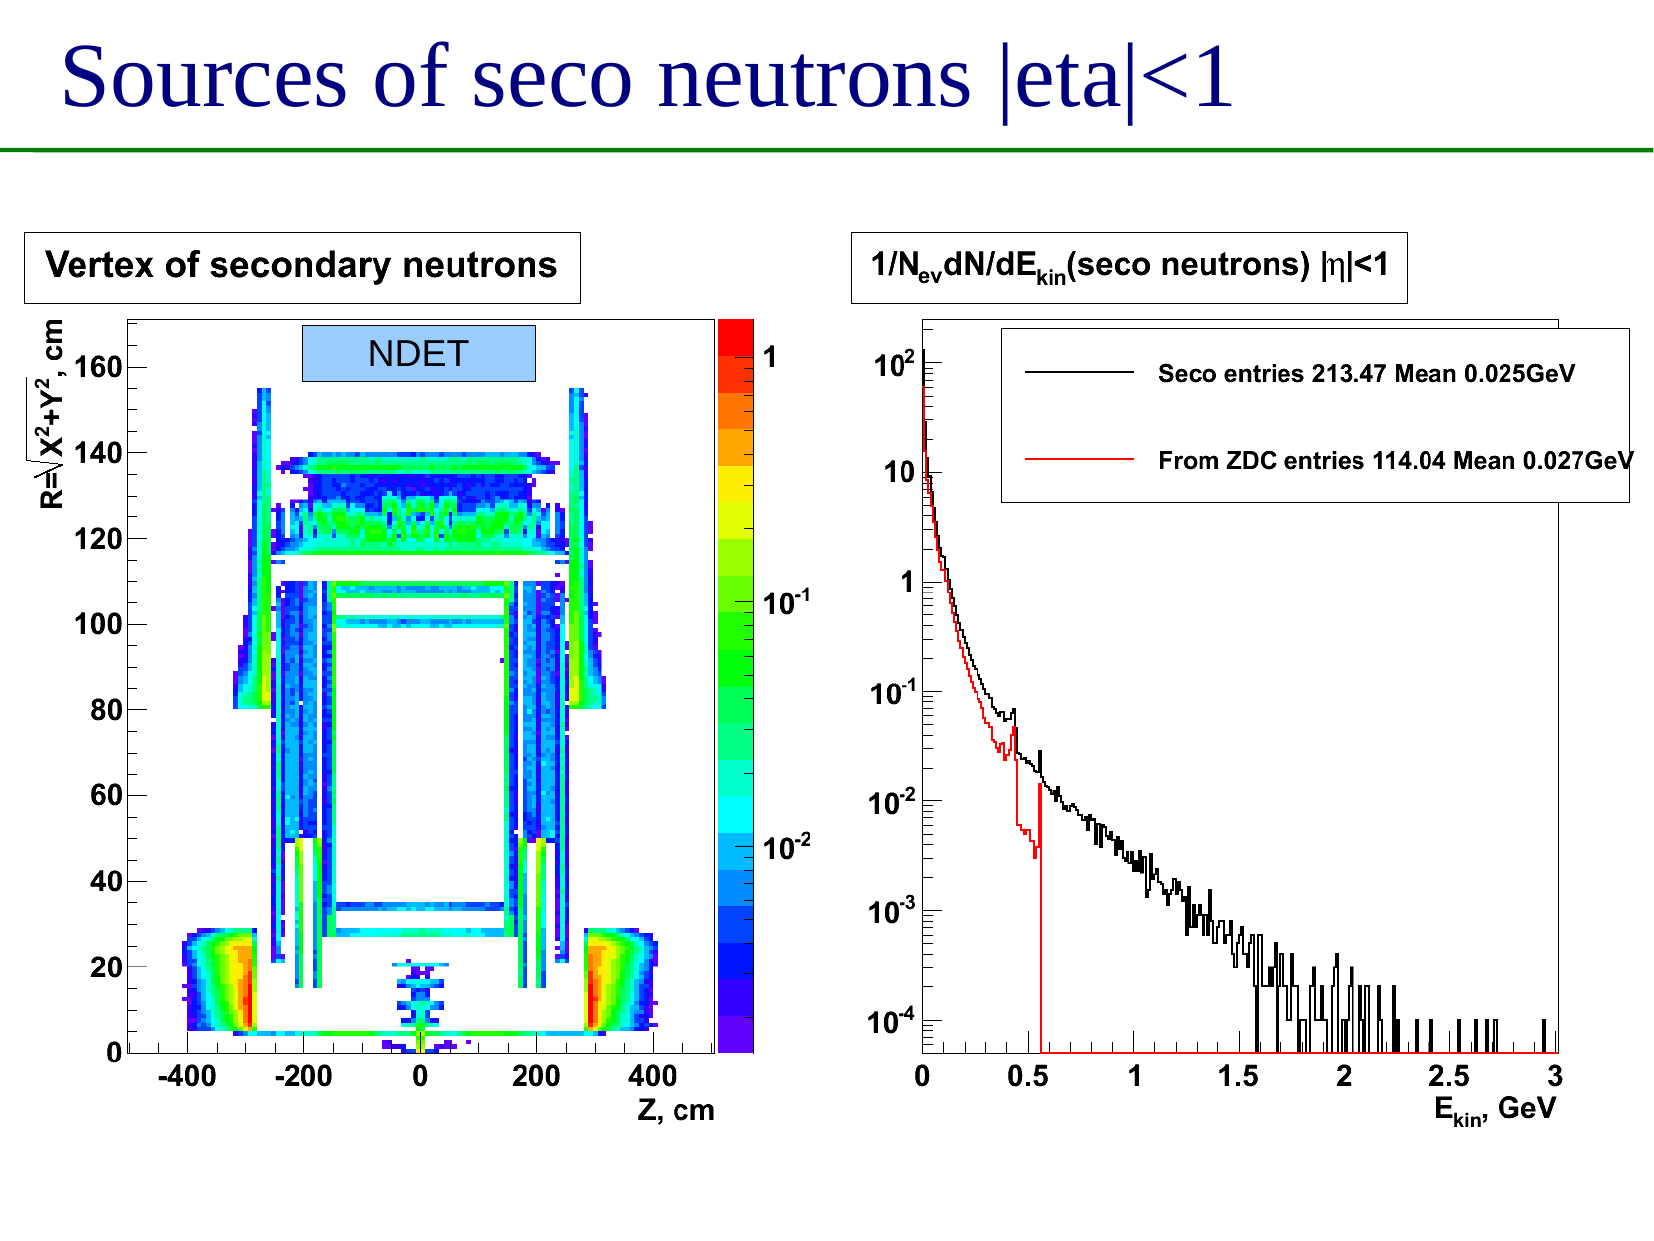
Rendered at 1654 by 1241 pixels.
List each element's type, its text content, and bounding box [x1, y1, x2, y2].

text_box NDET [302, 325, 536, 382]
picture [0, 219, 1654, 1154]
title Sources of seco neutrons |eta|<1 [59, 0, 1263, 147]
